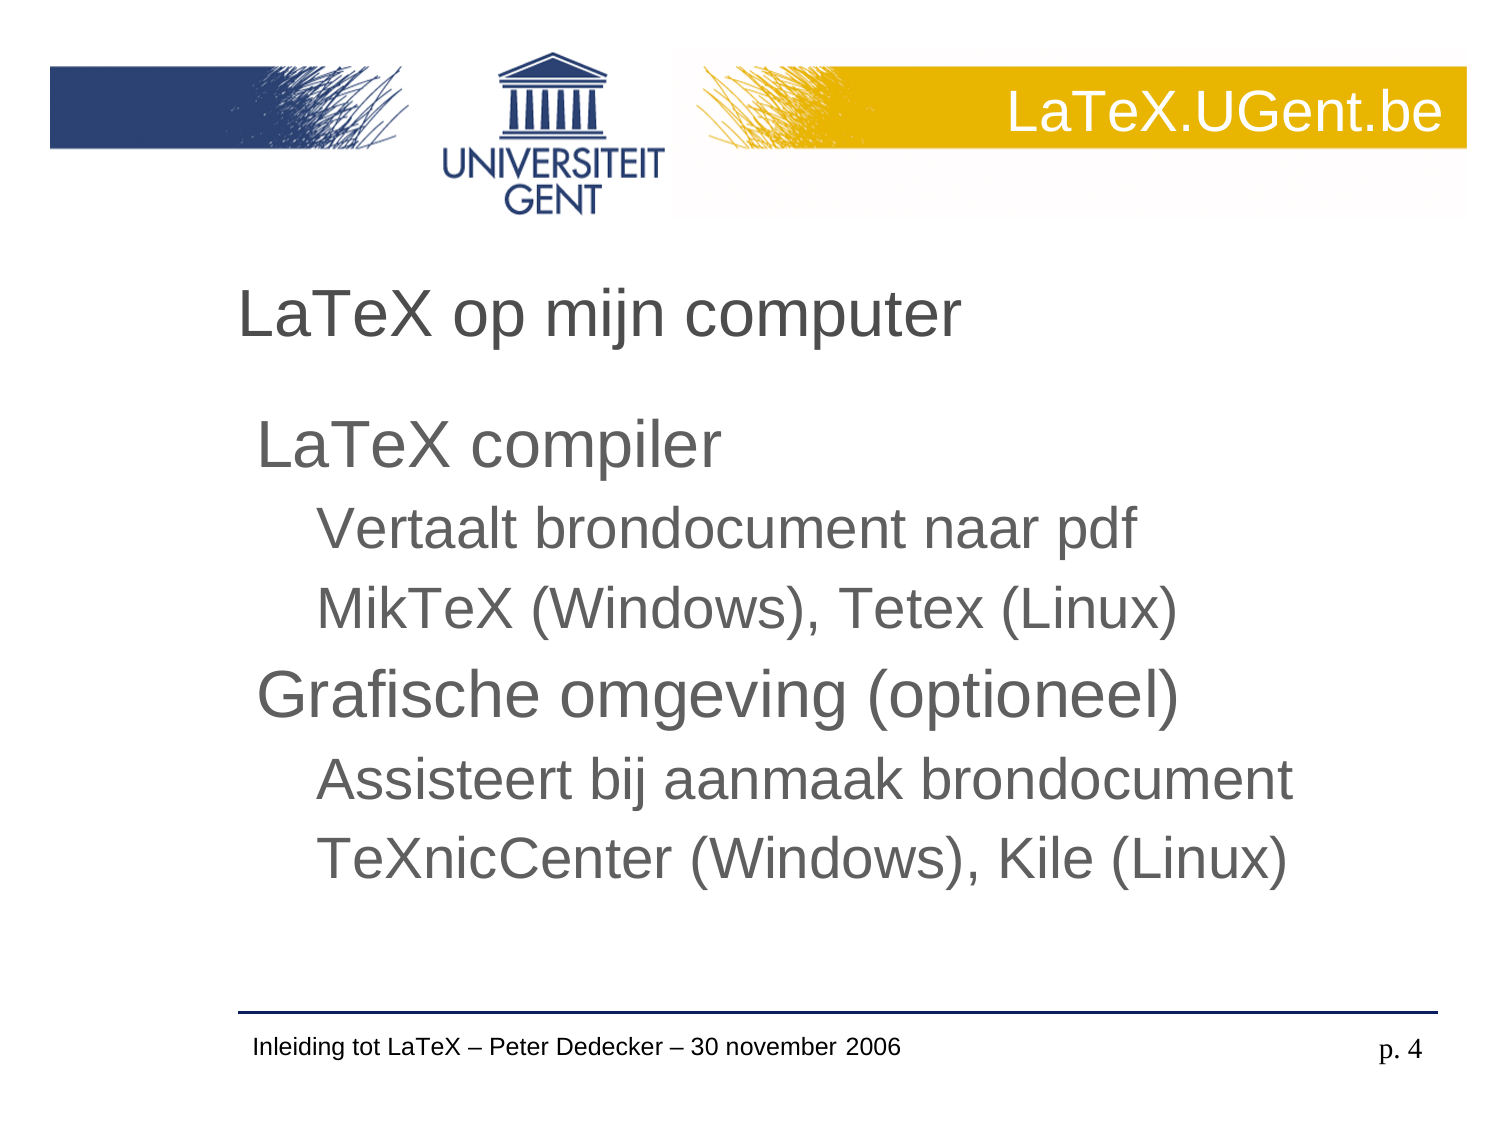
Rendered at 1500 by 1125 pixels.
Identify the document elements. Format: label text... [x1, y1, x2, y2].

title LaTeX op mijn computer [237, 219, 1438, 406]
list LaTeX compiler Vertaalt brondocument naar pdf MikTeX (Windows), Tetex (Linux) Grafische omgeving (optioneel) Assisteert bij aanmaak brondocument TeXnicCenter (Windows), Kile (Linux) [237, 406, 1438, 1022]
picture [50, 49, 1467, 219]
